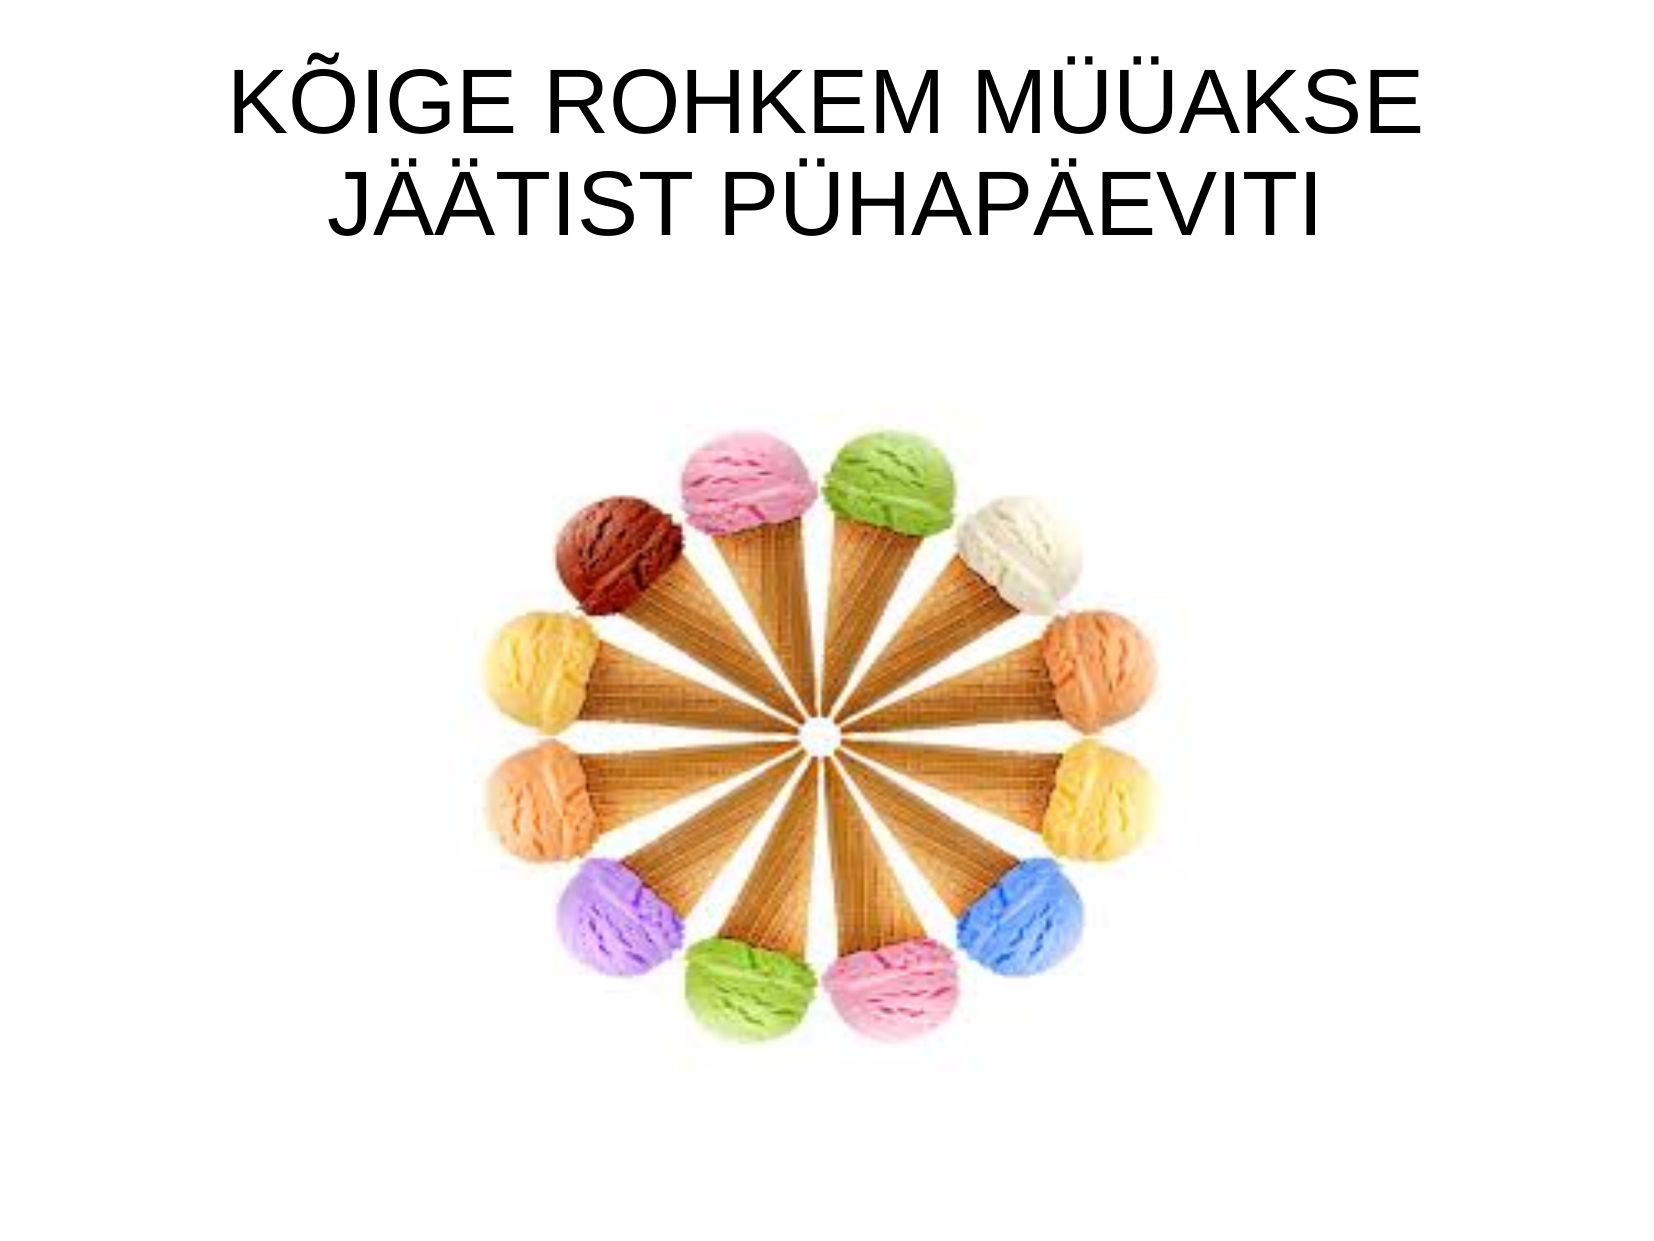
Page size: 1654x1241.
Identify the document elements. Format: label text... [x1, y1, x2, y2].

picture [448, 401, 1193, 1075]
title KÕIGE ROHKEM MÜÜAKSE JÄÄTIST PÜHAPÄEVITI [82, 49, 1571, 257]
